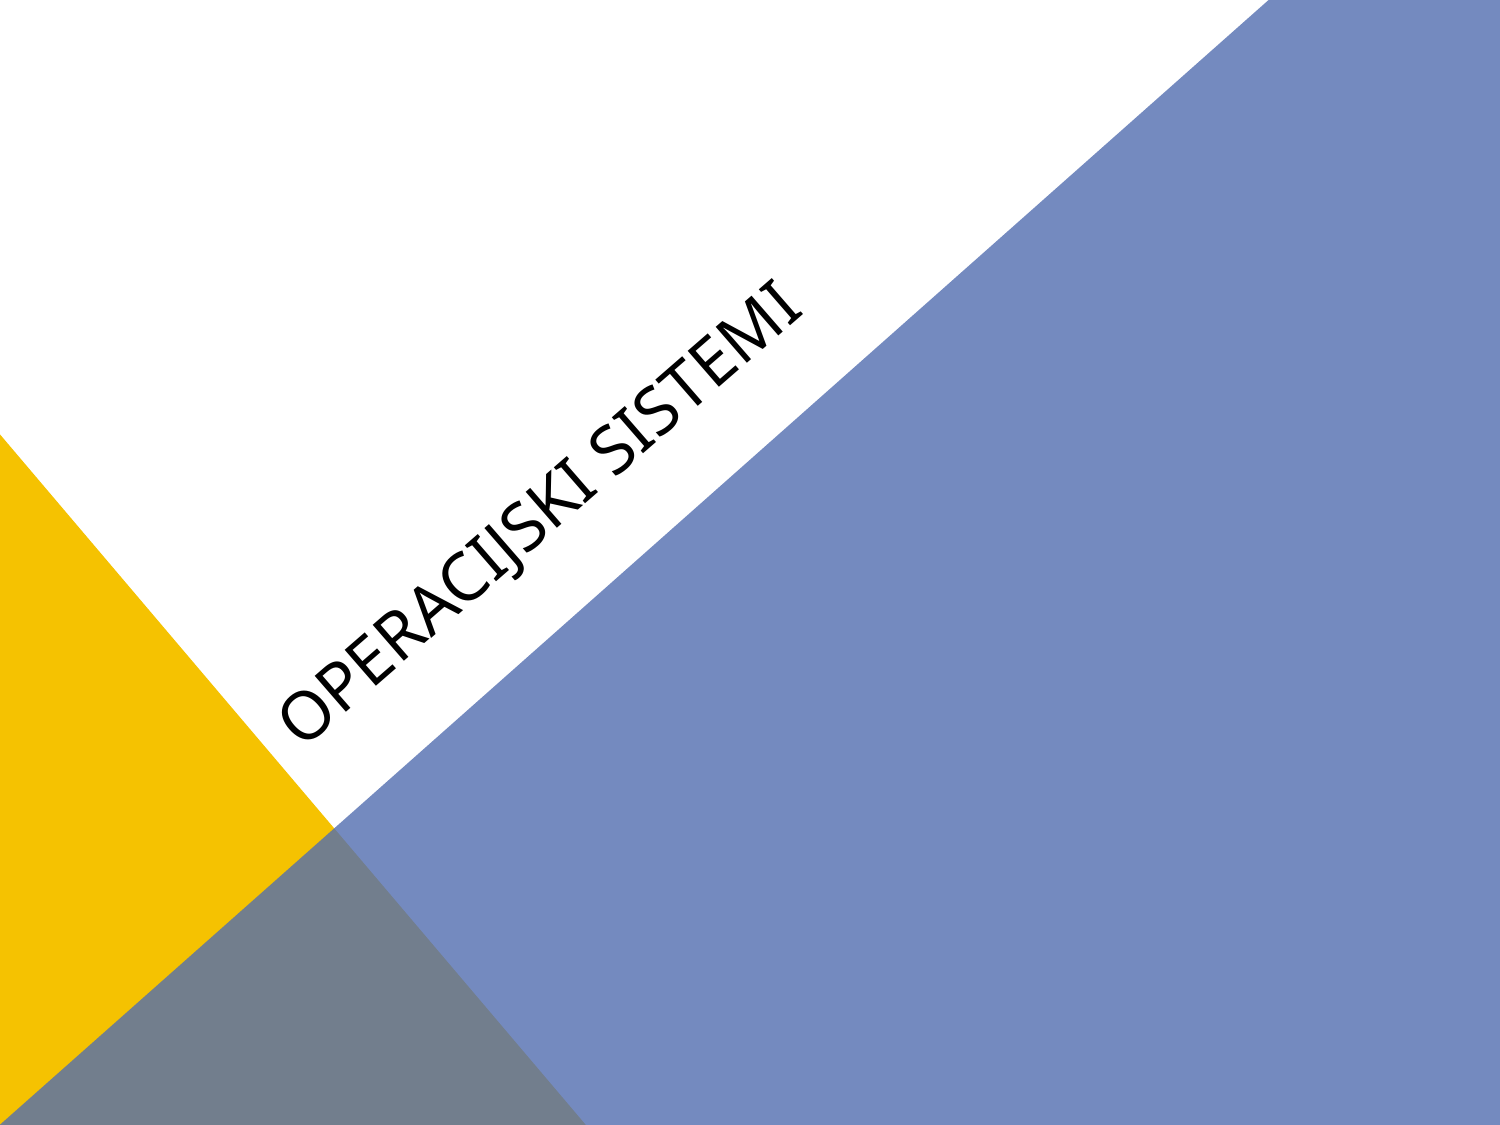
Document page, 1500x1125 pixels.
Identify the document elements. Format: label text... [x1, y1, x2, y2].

title Operacijski sistemi [170, 4, 1012, 772]
